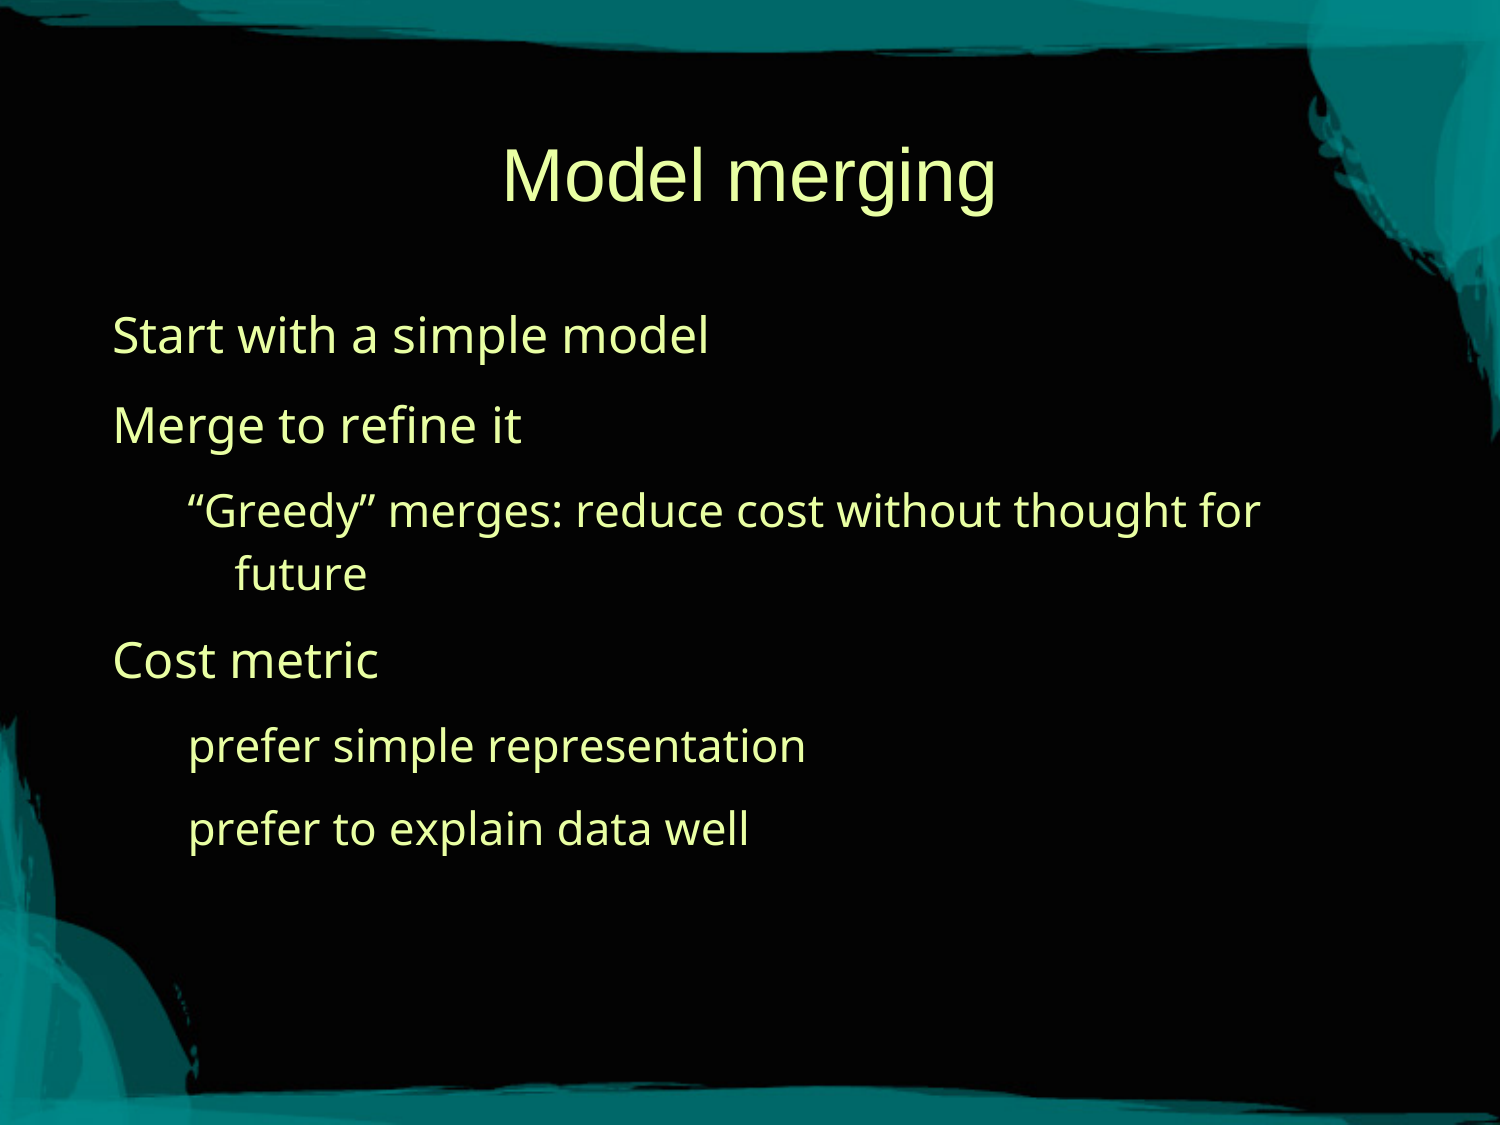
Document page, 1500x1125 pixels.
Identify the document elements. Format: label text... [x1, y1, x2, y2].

list Start with a simple model Merge to refine it “Greedy” merges: reduce cost without thought for future Cost metric prefer simple representation prefer to explain data well [112, 299, 1388, 986]
picture [0, 0, 1500, 1125]
title Model merging [112, 94, 1388, 256]
